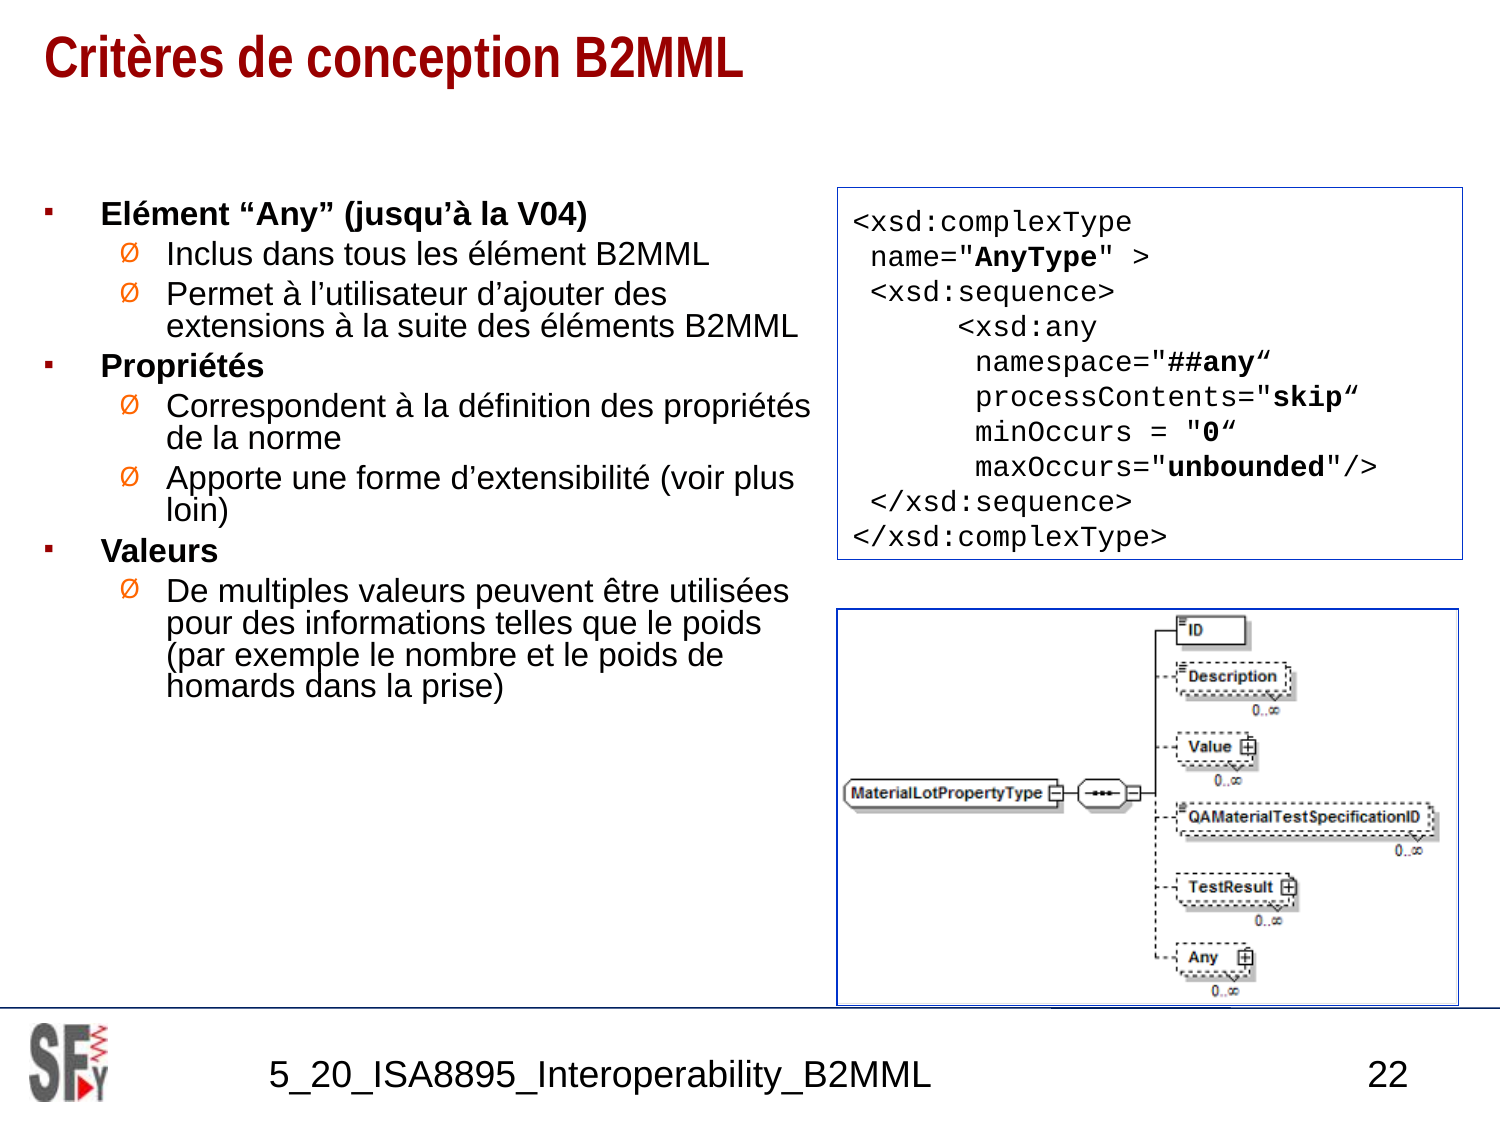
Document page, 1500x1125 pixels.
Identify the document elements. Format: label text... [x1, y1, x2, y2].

slide_number <numéro> [1352, 1034, 1490, 1103]
list Elément “Any” (jusqu’à la V04) Inclus dans tous les élément B2MML Permet à l’utilisateur d’ajouter des extensions à la suite des éléments B2MML Propriétés Correspondent à la définition des propriétés de la norme Apporte une forme d’extensibilité (voir plus loin) Valeurs De multiples valeurs peuvent être utilisées pour des informations telles que le poids (par exemple le nombre et le poids de homards dans la prise) [29, 184, 836, 988]
text_box <xsd:complexType name="AnyType" > <xsd:sequence> <xsd:any namespace="##any“ processContents="skip“ minOccurs = "0“ maxOccurs="unbounded"/> </xsd:sequence> </xsd:complexType> [837, 187, 1463, 560]
footer 5_20_ISA8895_Interoperability_B2MML [253, 1034, 1336, 1103]
picture [29, 1023, 108, 1102]
title Critères de conception B2MML [29, 12, 1471, 138]
picture [837, 609, 1458, 1005]
